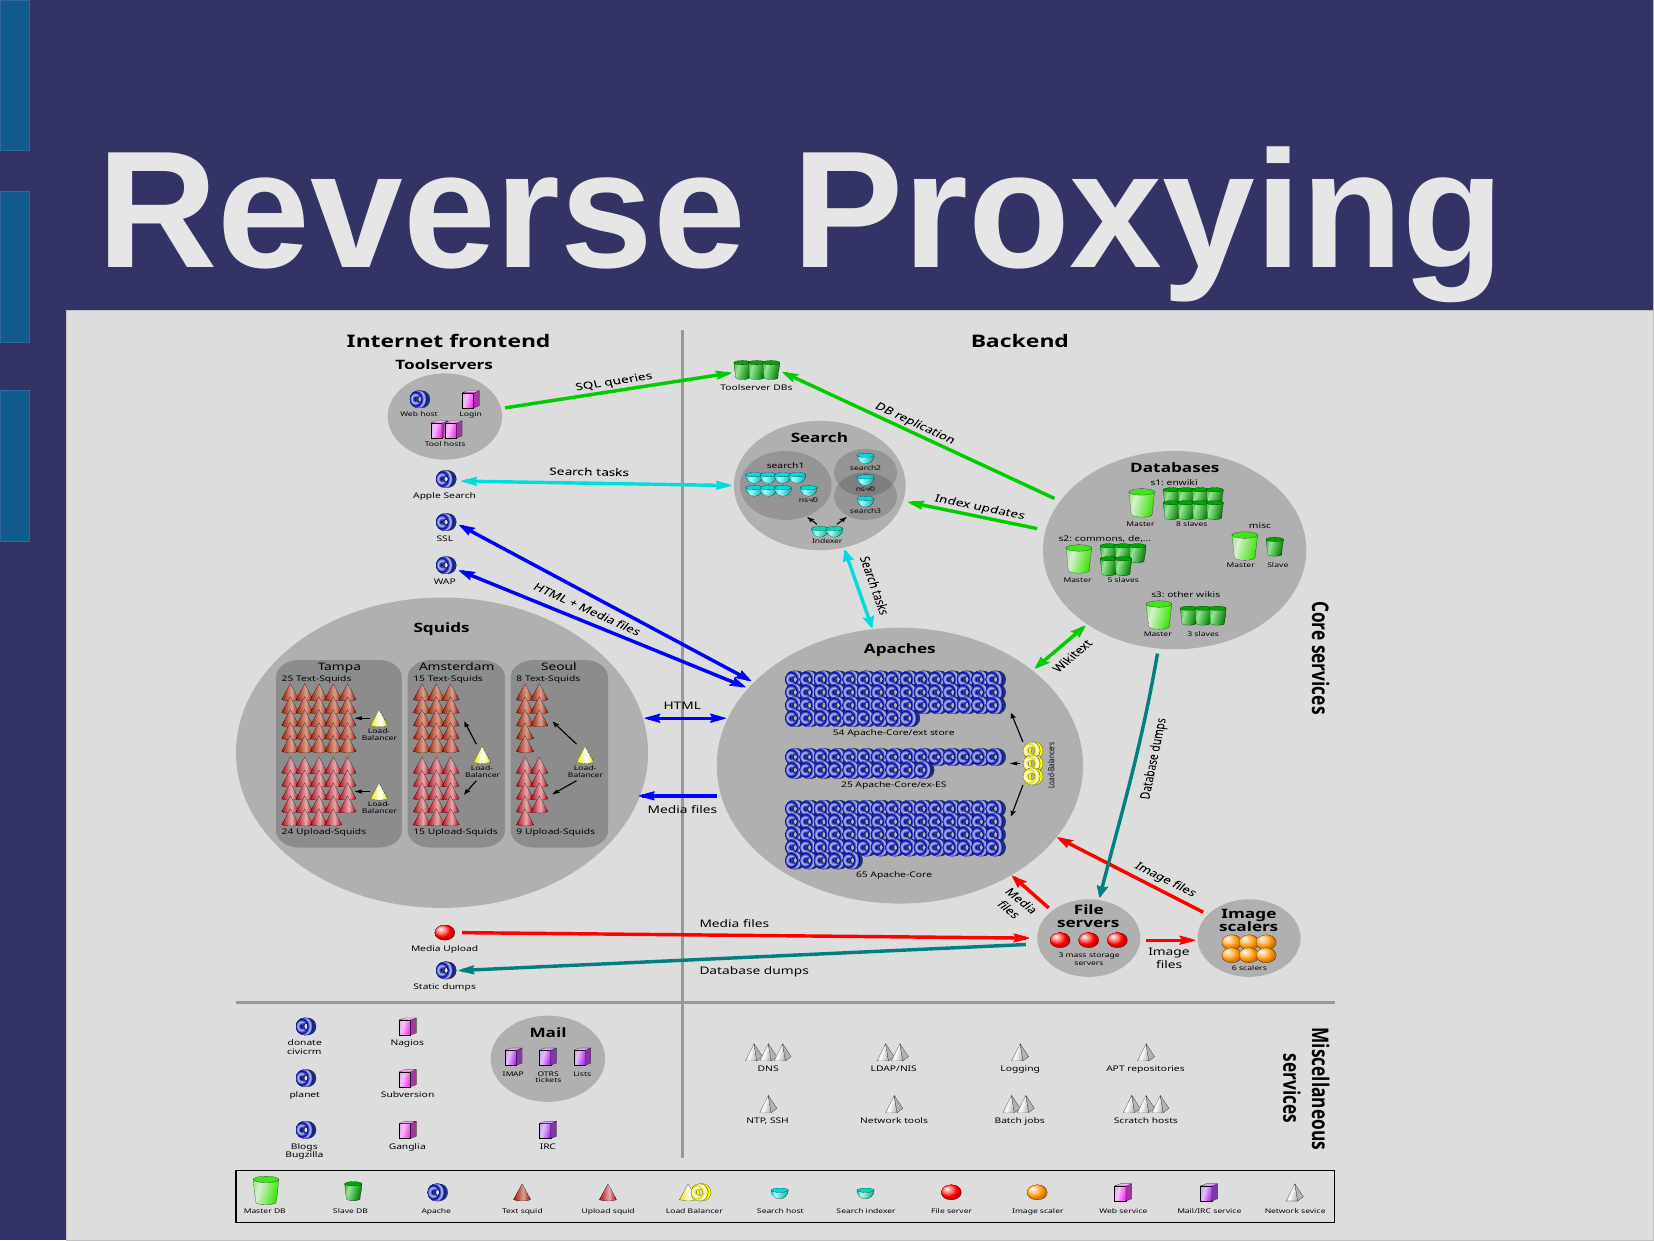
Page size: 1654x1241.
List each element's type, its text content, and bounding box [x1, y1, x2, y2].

picture [212, 312, 1359, 1241]
title Reverse Proxying [95, 105, 1508, 313]
